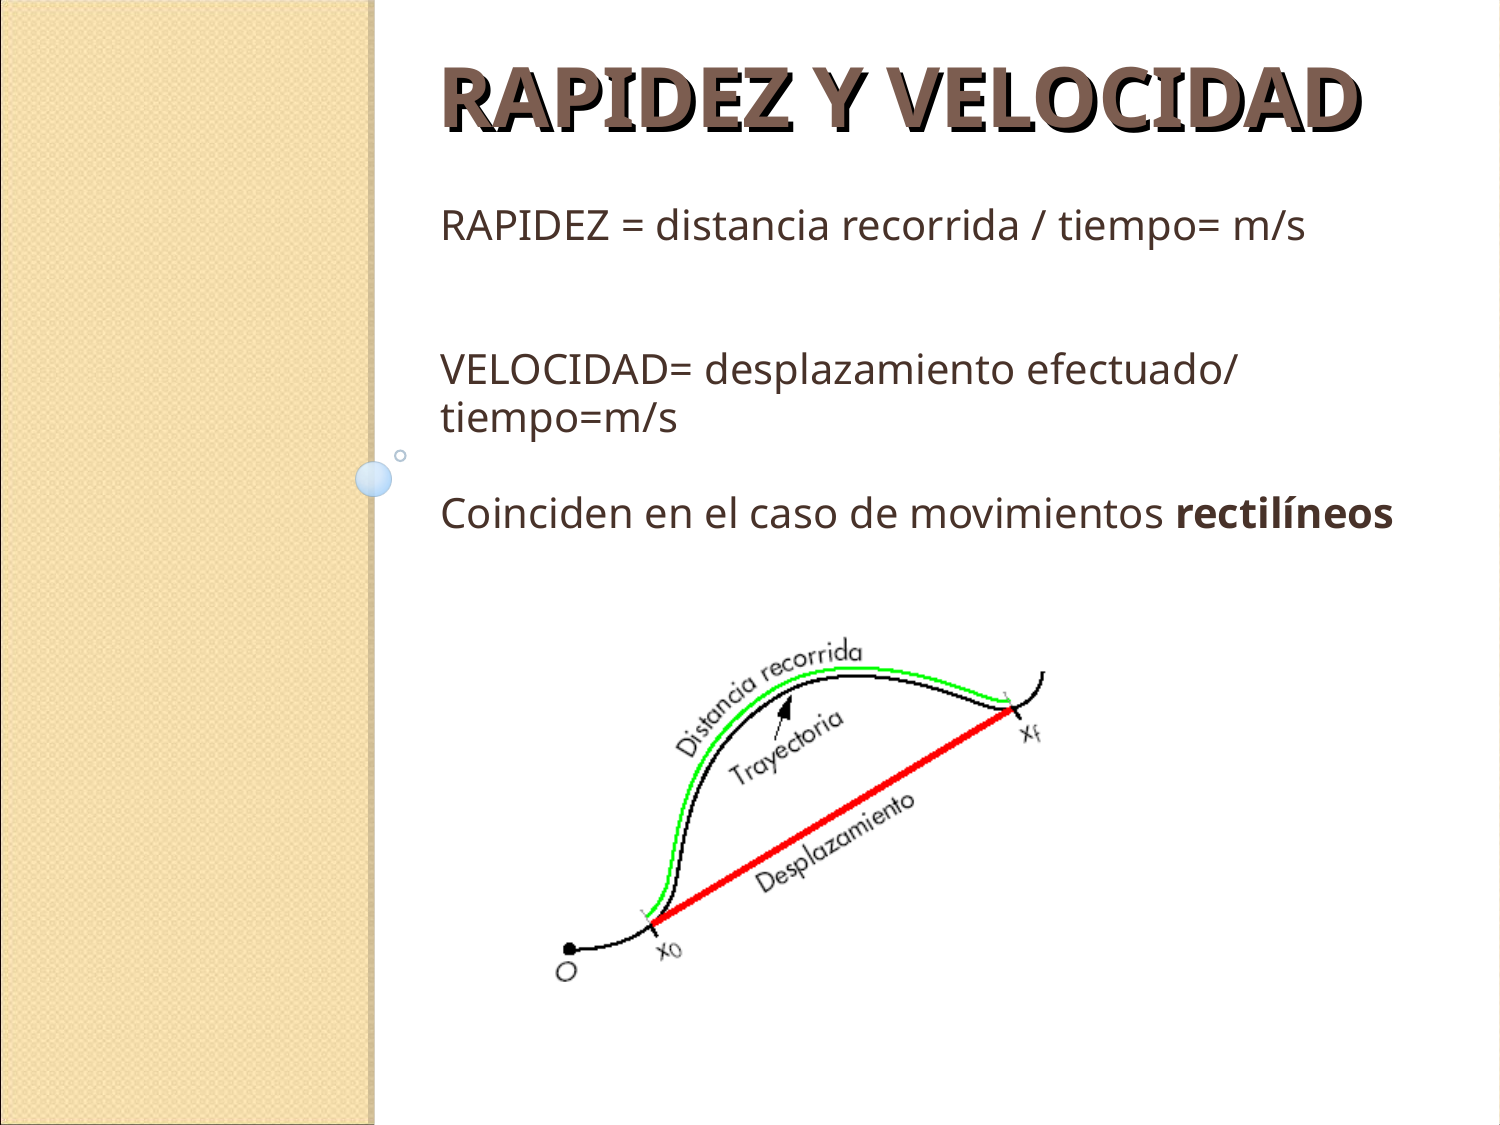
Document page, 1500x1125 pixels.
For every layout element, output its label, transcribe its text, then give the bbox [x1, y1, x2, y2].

picture [0, 0, 393, 1125]
title RAPIDEZ Y VELOCIDAD [422, 42, 1473, 174]
picture [490, 609, 1069, 1029]
list RAPIDEZ = distancia recorrida / tiempo= m/s VELOCIDAD= desplazamiento efectuado/ tiempo=m/s Coinciden en el caso de movimientos rectilíneos [422, 174, 1473, 1024]
